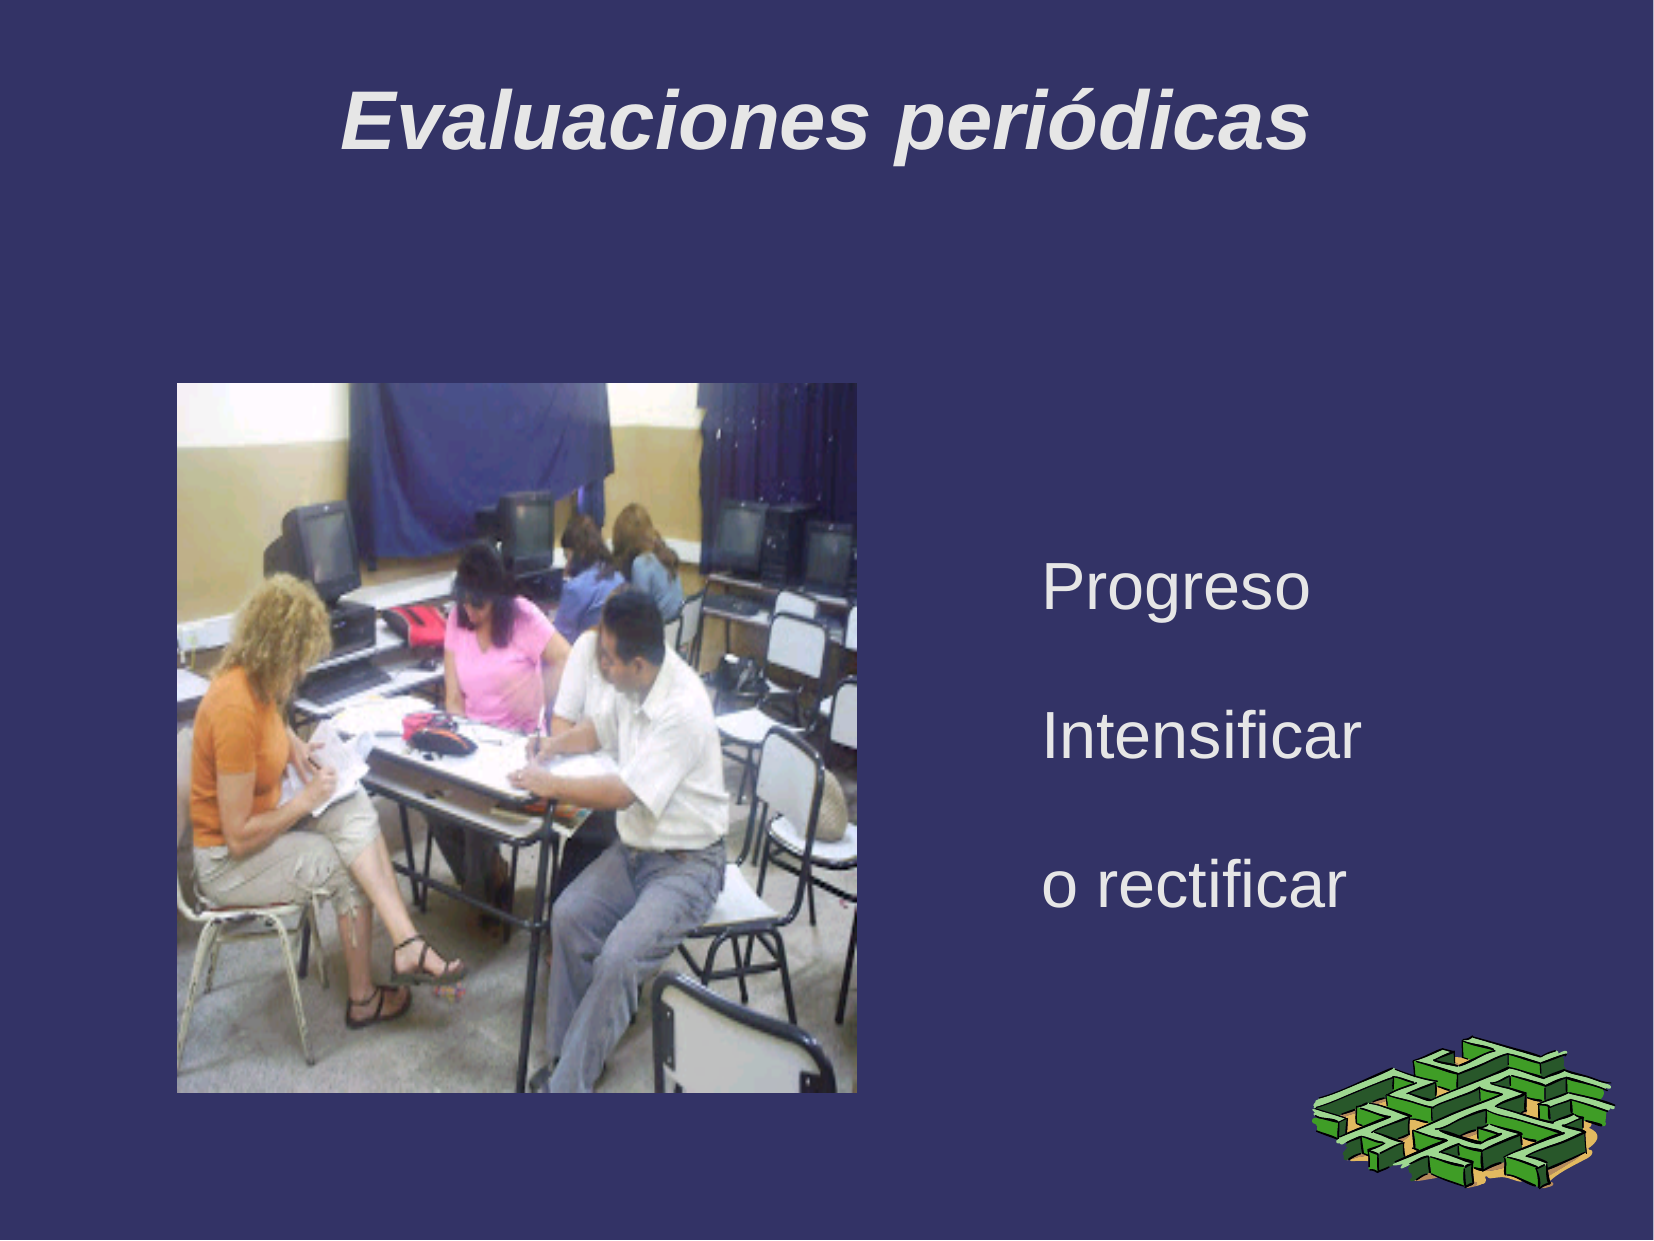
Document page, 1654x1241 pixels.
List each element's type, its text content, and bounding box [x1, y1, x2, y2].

list Progreso Intensificar o rectificar [946, 397, 1625, 1182]
picture [177, 364, 857, 1145]
title Evaluaciones periódicas [121, 19, 1532, 225]
